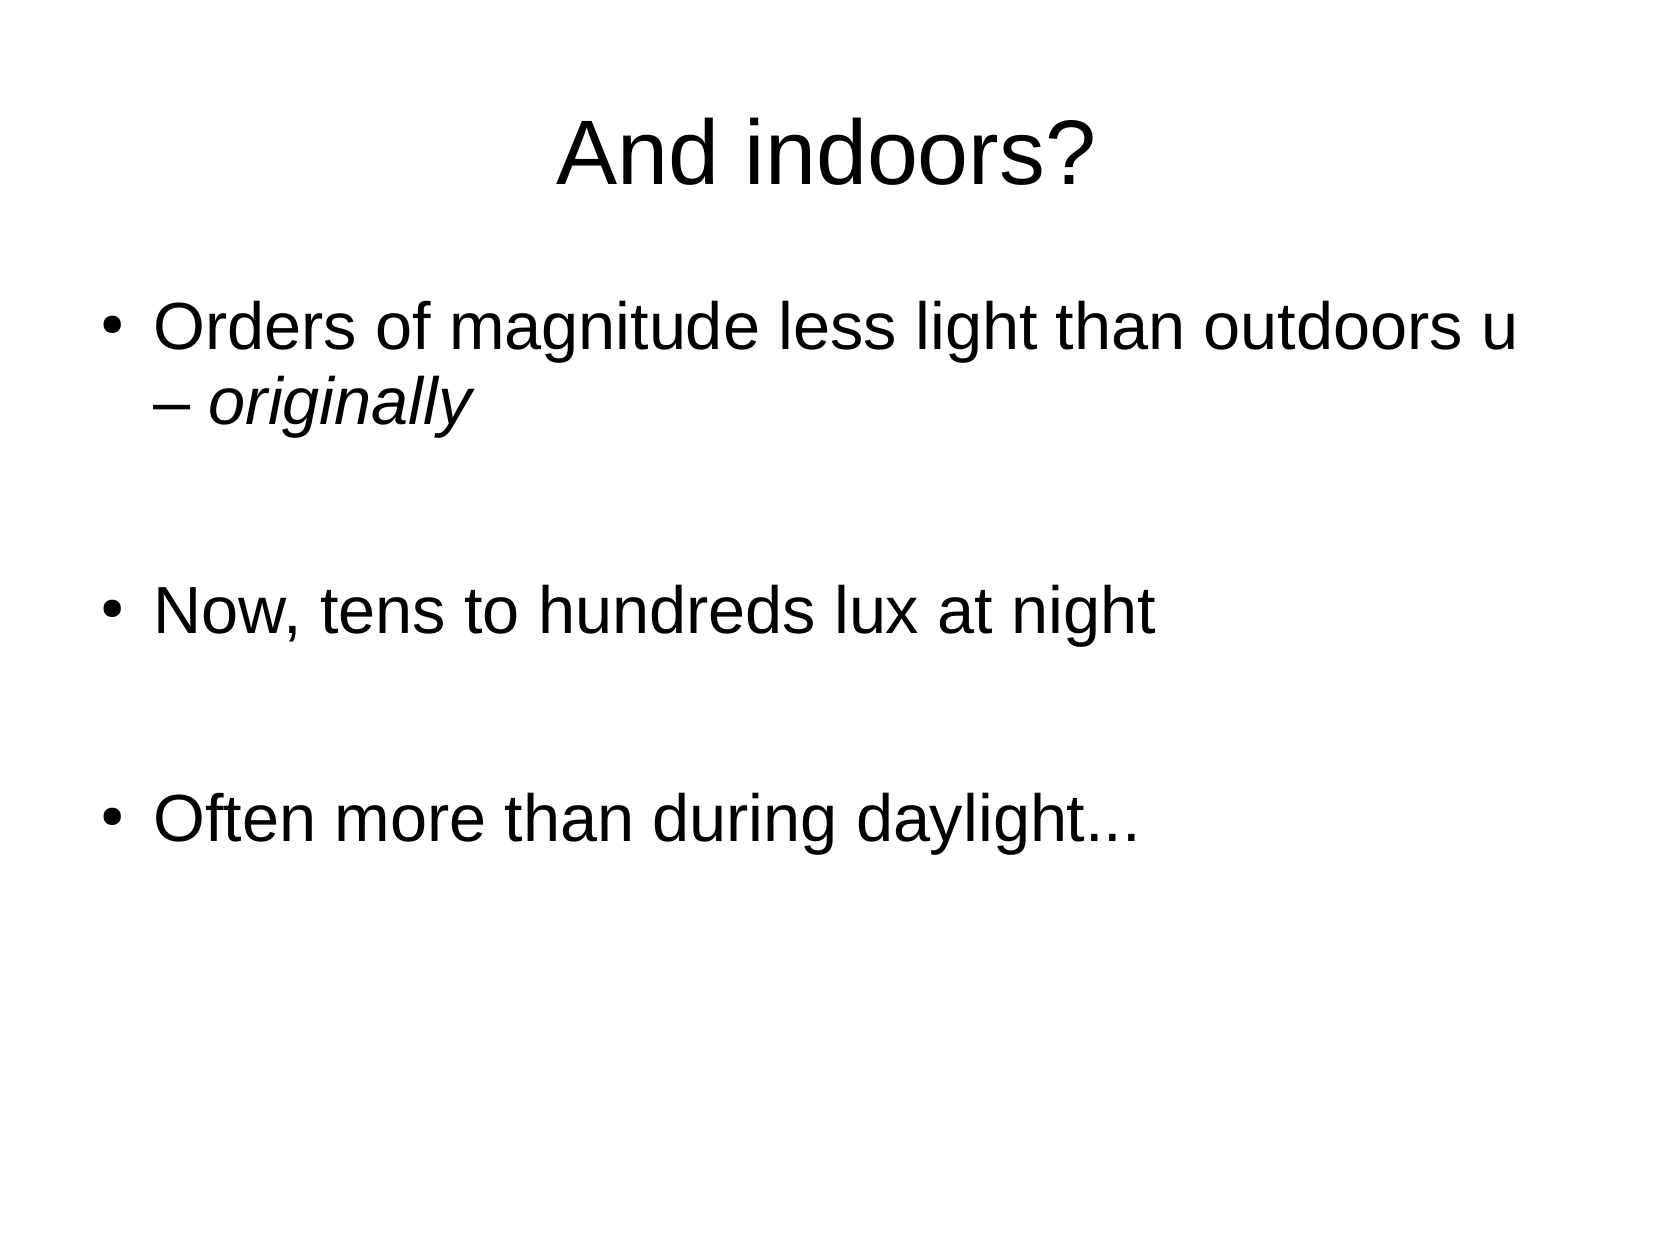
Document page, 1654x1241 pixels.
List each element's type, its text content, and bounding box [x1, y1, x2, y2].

title And indoors? [82, 23, 1571, 283]
list Orders of magnitude less light than outdoors u – originally Now, tens to hundreds lux at night Often more than during daylight... [82, 289, 1571, 1108]
